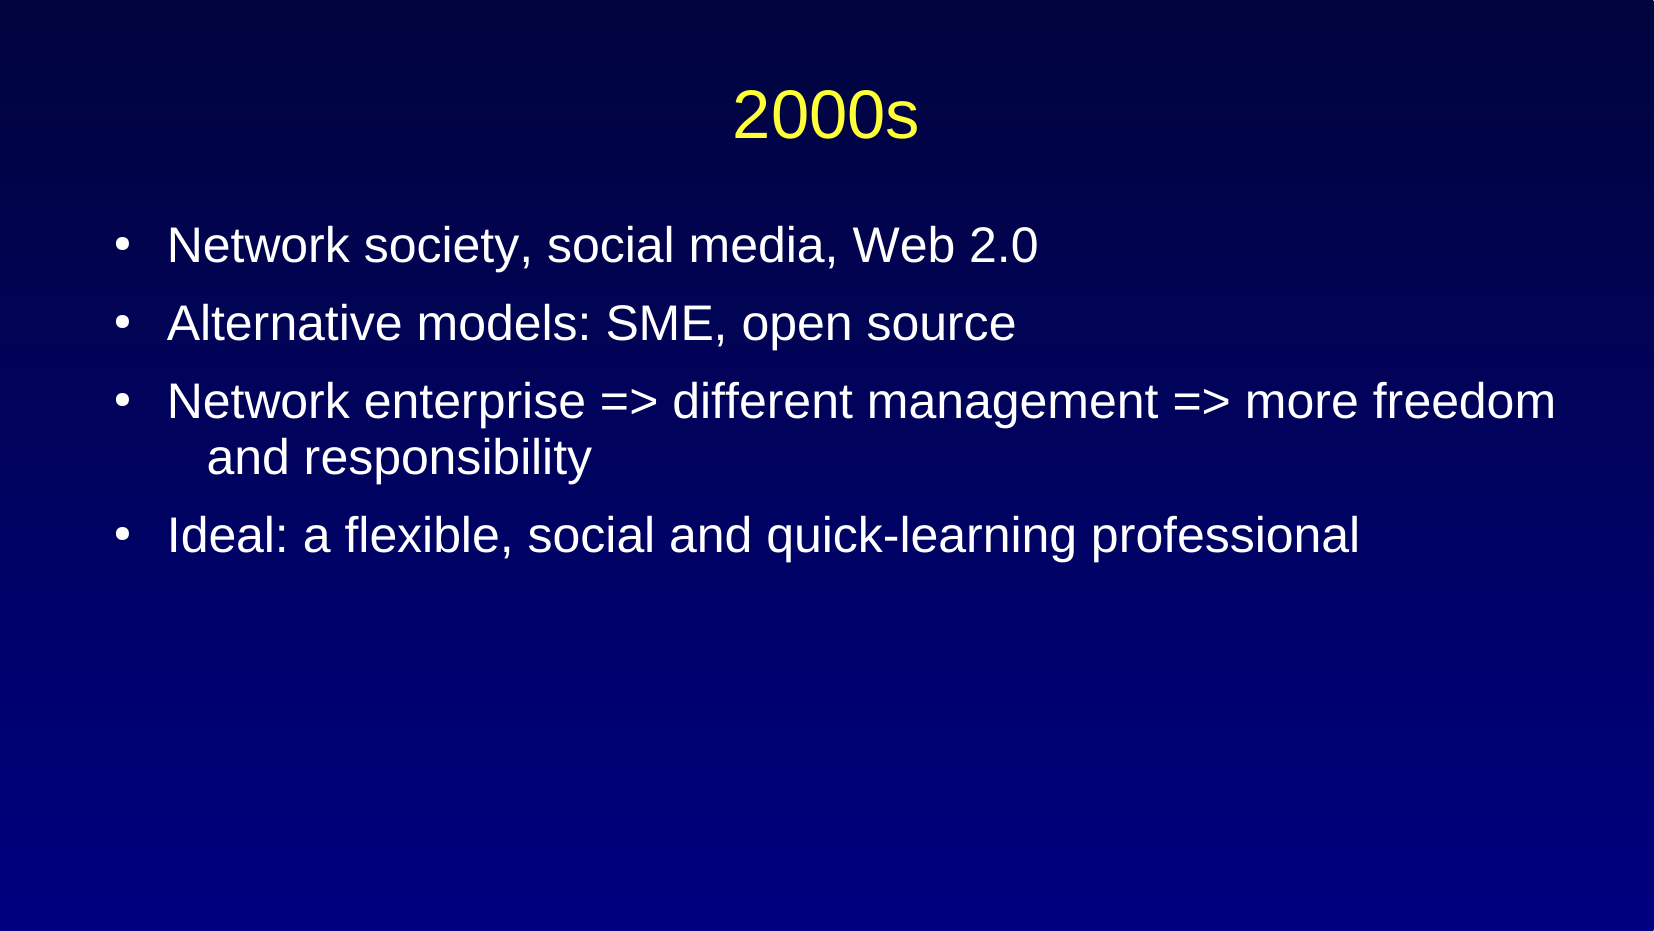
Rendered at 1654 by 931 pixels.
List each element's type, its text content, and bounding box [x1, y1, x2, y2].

title 2000s [82, 37, 1571, 193]
list Network society, social media, Web 2.0 Alternative models: SME, open source Network enterprise => different management => more freedom and responsibility Ideal: a flexible, social and quick-learning professional [82, 217, 1571, 758]
